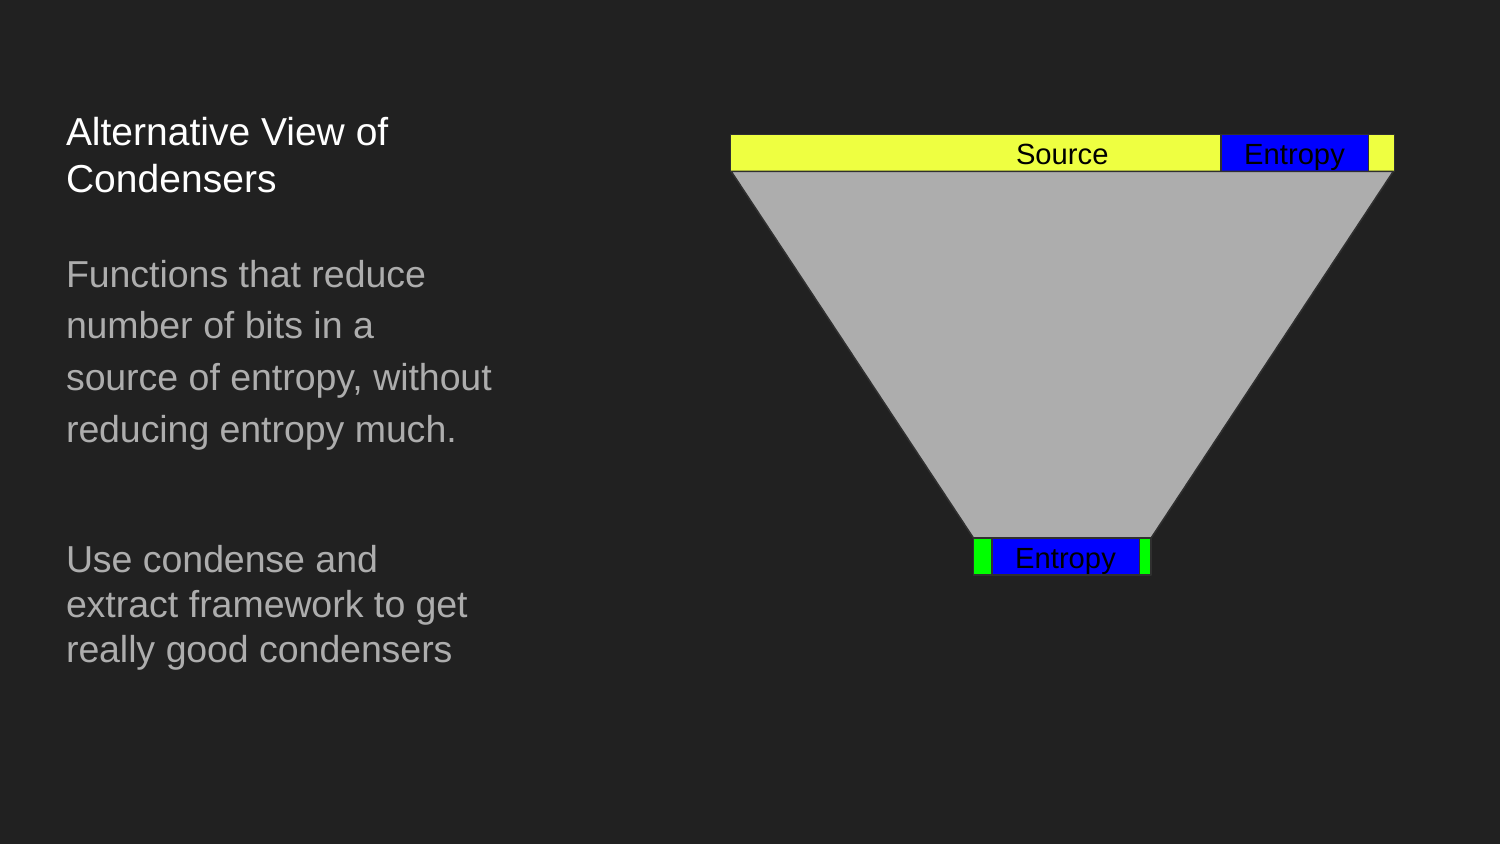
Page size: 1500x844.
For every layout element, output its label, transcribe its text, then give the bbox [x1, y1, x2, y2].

text_box Source [730, 134, 1220, 172]
text_box Entropy [991, 537, 1140, 576]
title Alternative View of Condensers [51, 91, 512, 216]
text_box Use condense and extract framework to get really good condensers [51, 519, 508, 778]
text_box [731, 171, 1394, 576]
text_box Source [1369, 134, 1395, 172]
list Functions that reduce number of bits in a source of entropy, without reducing entropy much. [51, 227, 512, 468]
text_box Entropy [1220, 134, 1369, 171]
